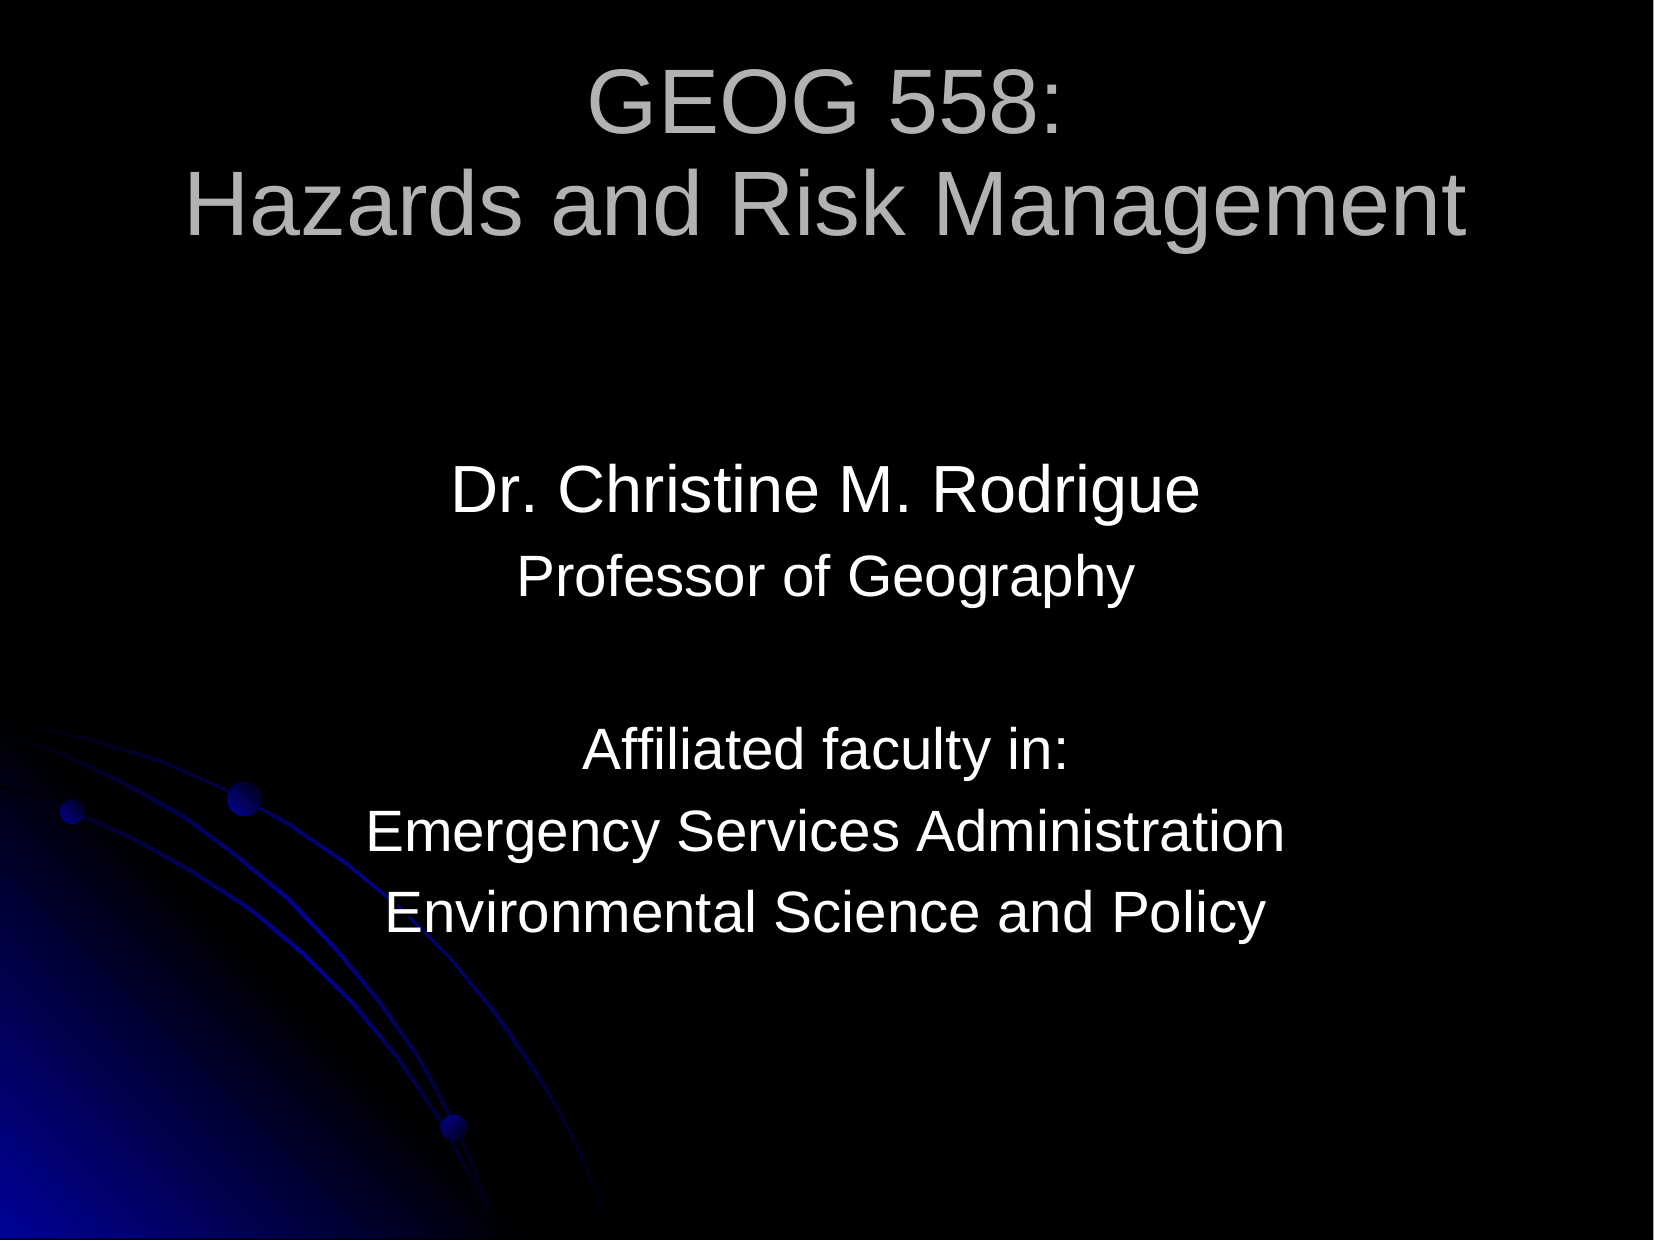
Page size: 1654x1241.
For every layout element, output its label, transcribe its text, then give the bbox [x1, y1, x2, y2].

subtitle Dr. Christine M. Rodrigue Professor of Geography Affiliated faculty in: Emergency Services Administration Environmental Science and Policy [82, 296, 1571, 1101]
title GEOG 558: Hazards and Risk Management [82, 50, 1571, 256]
